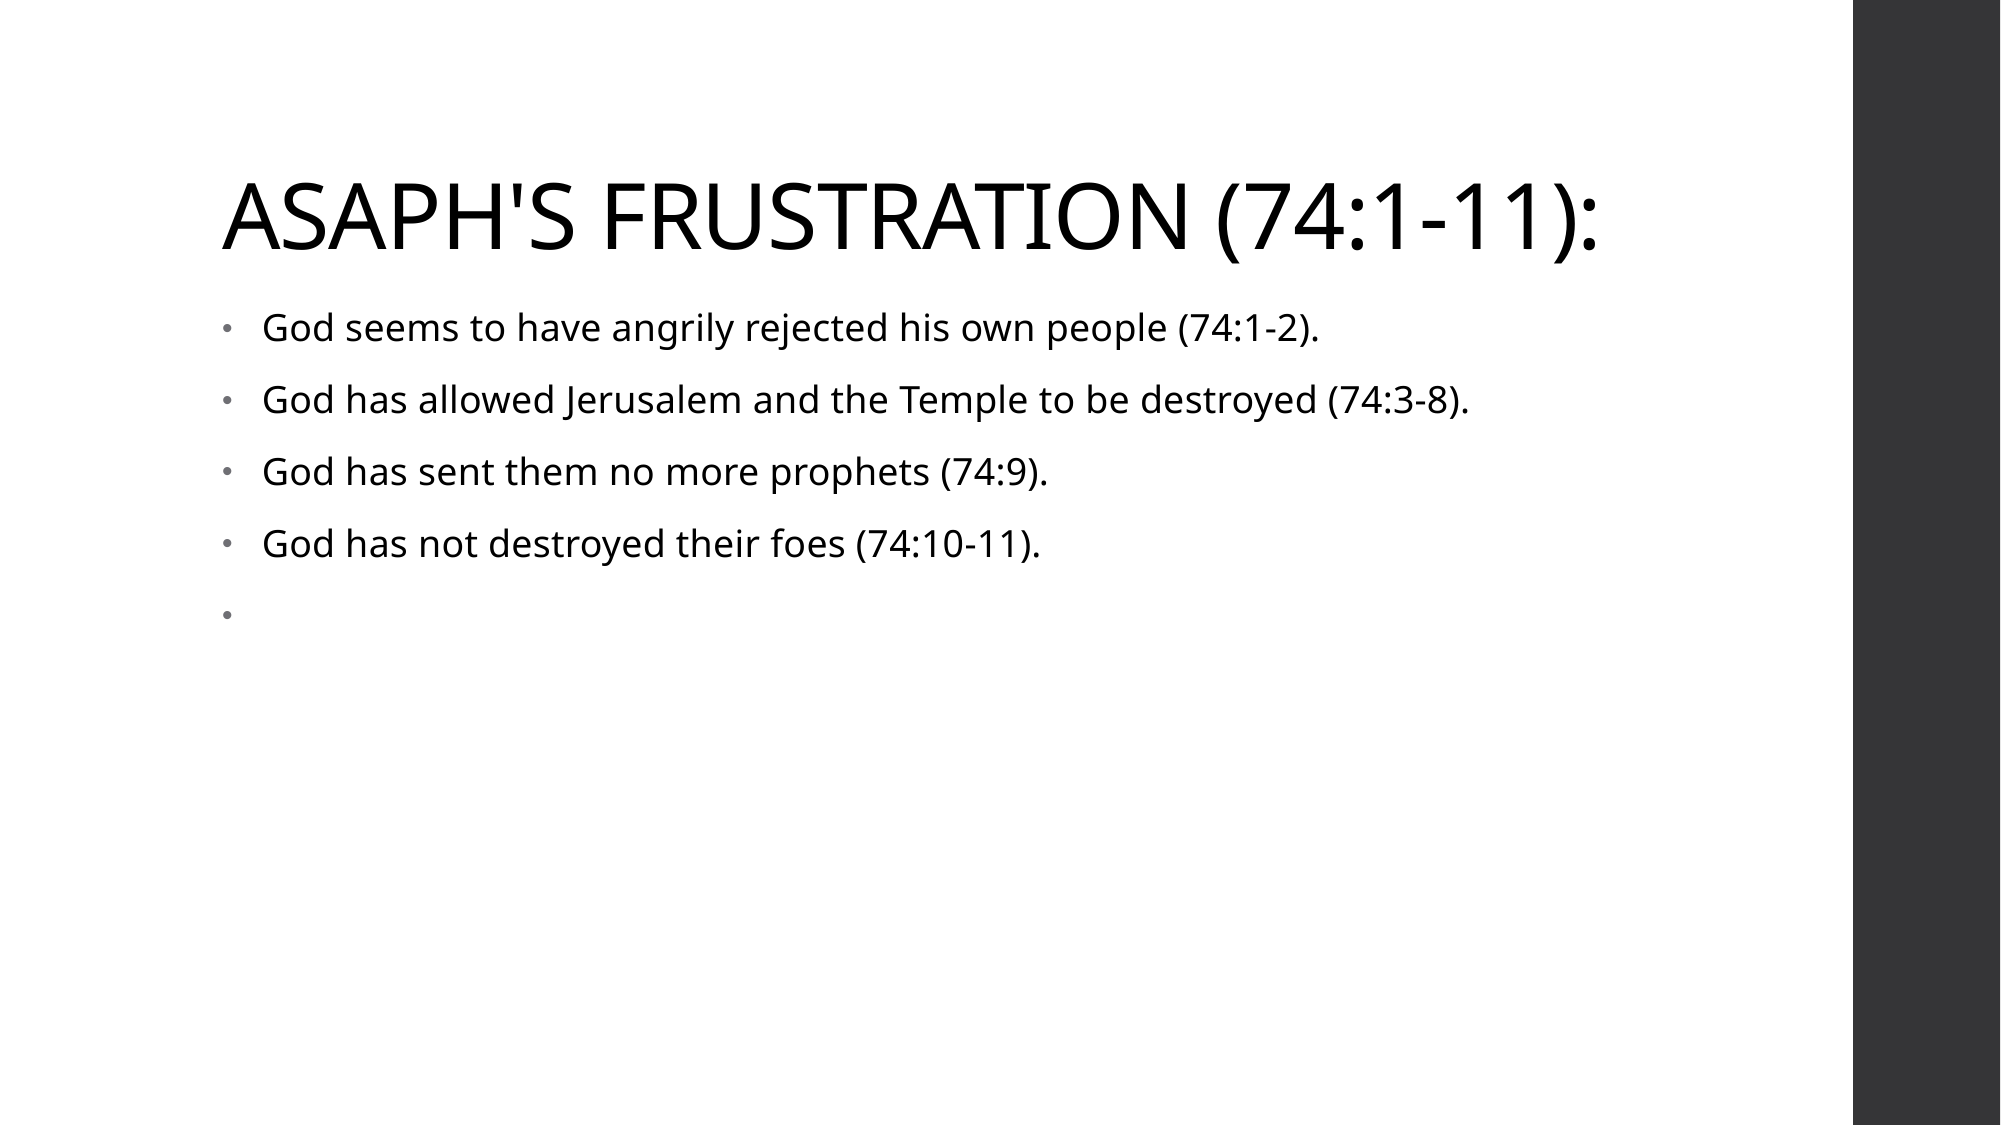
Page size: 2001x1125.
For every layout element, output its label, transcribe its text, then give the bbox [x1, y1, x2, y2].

title ASAPH'S FRUSTRATION (74:1-11): [206, 60, 1797, 278]
list God seems to have angrily rejected his own people (74:1-2). God has allowed Jerusalem and the Temple to be destroyed (74:3-8). God has sent them no more prophets (74:9). God has not destroyed their foes (74:10-11). [206, 299, 1617, 1014]
